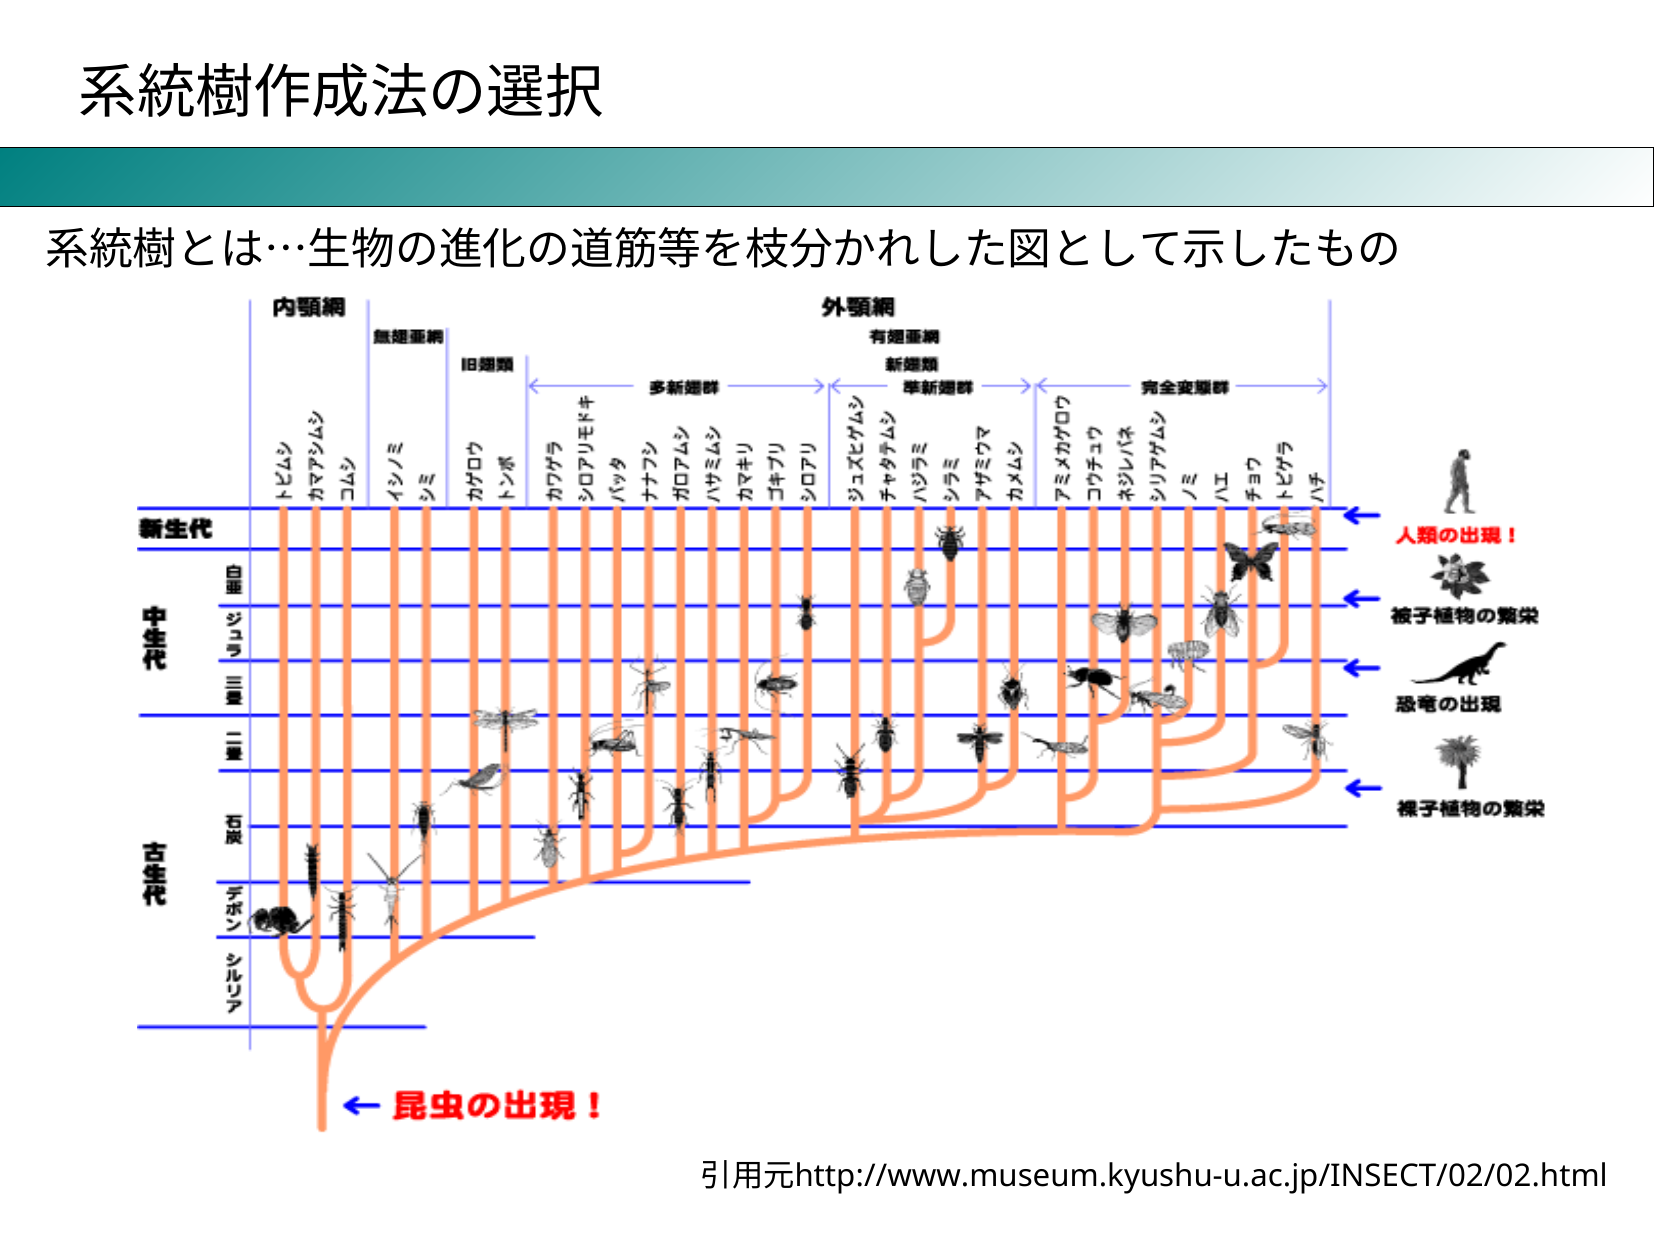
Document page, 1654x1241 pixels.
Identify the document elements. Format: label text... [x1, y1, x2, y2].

text_box 系統樹とは…生物の進化の道筋等を枝分かれした図として示したもの [30, 206, 1593, 272]
text_box 系統樹作成法の選択 [61, 34, 945, 134]
text_box 引用元http://www.museum.kyushu-u.ac.jp/INSECT/02/02.html [685, 1143, 1654, 1233]
picture [137, 296, 1547, 1134]
